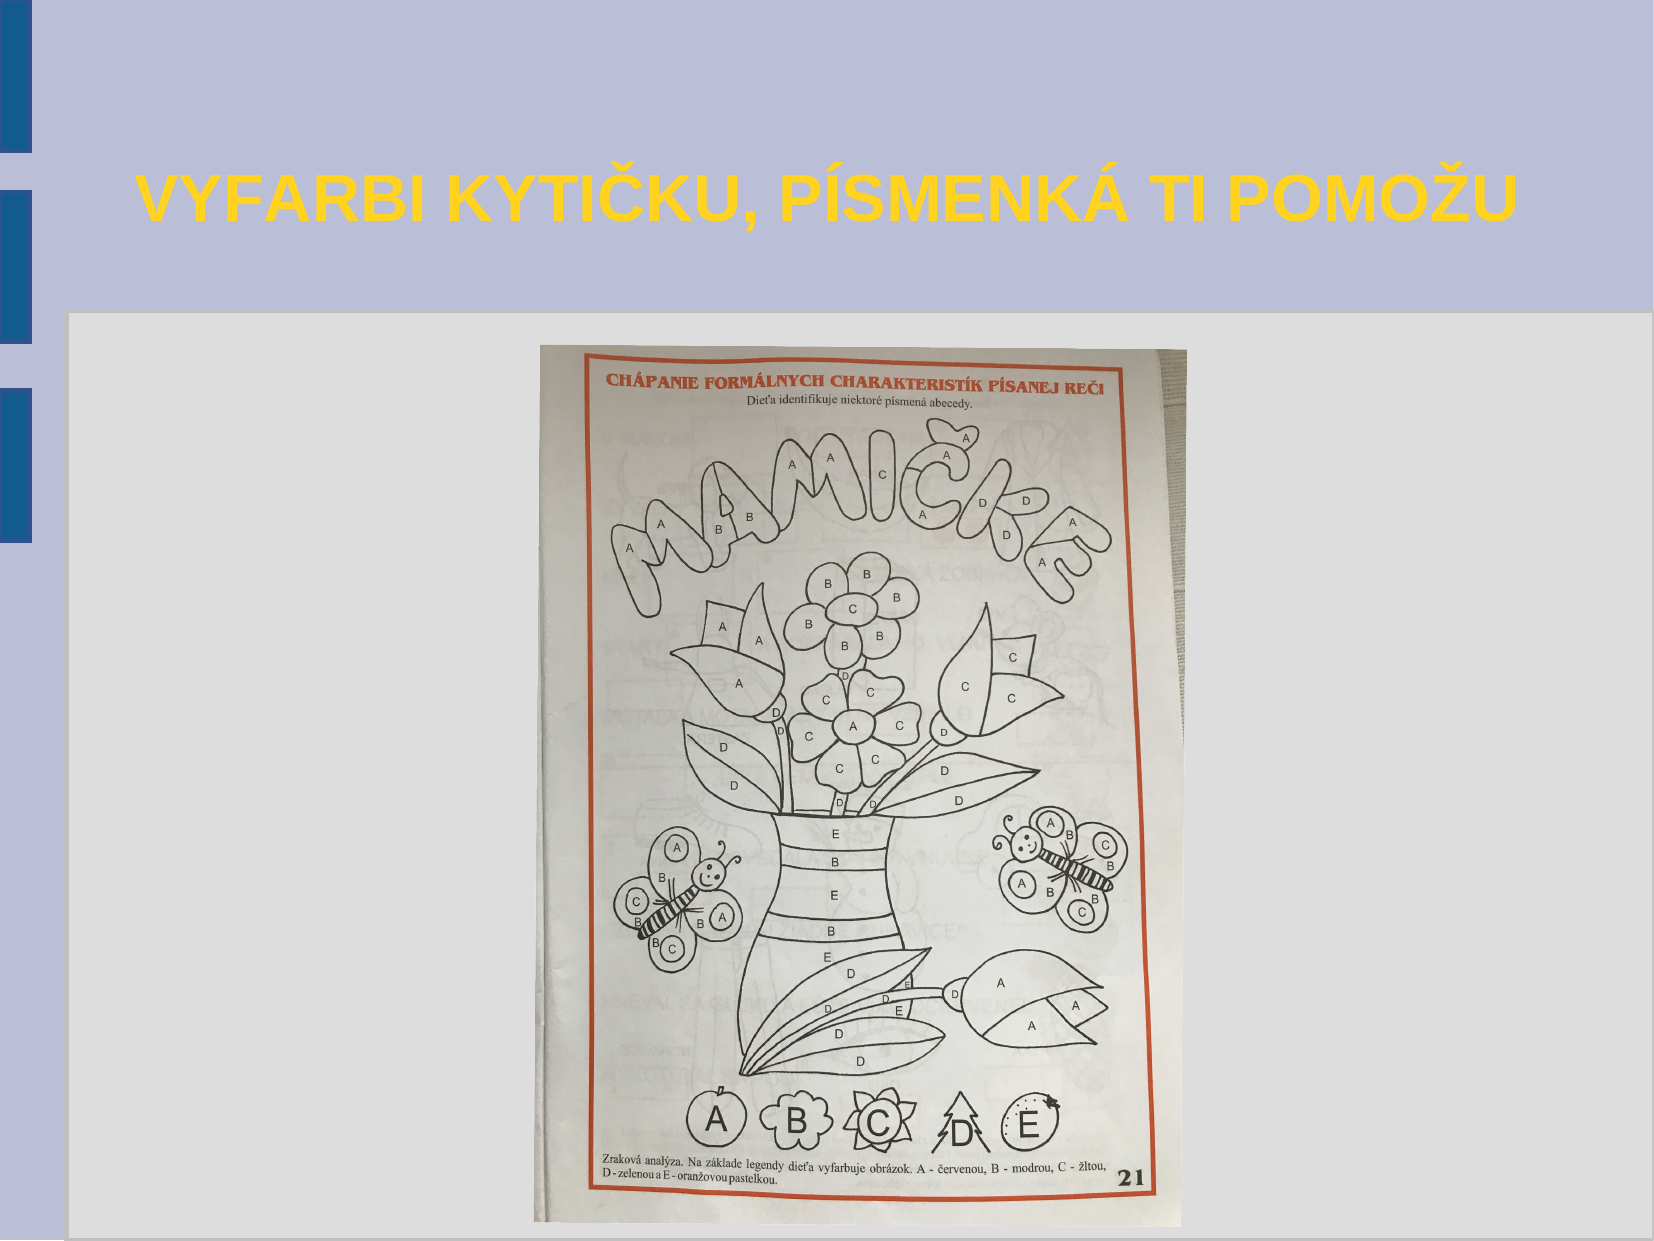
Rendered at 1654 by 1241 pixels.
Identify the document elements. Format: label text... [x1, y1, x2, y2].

title VYFARBI KYTIČKU, PÍSMENKÁ TI POMOŽU [121, 91, 1534, 299]
picture [533, 344, 1187, 1227]
